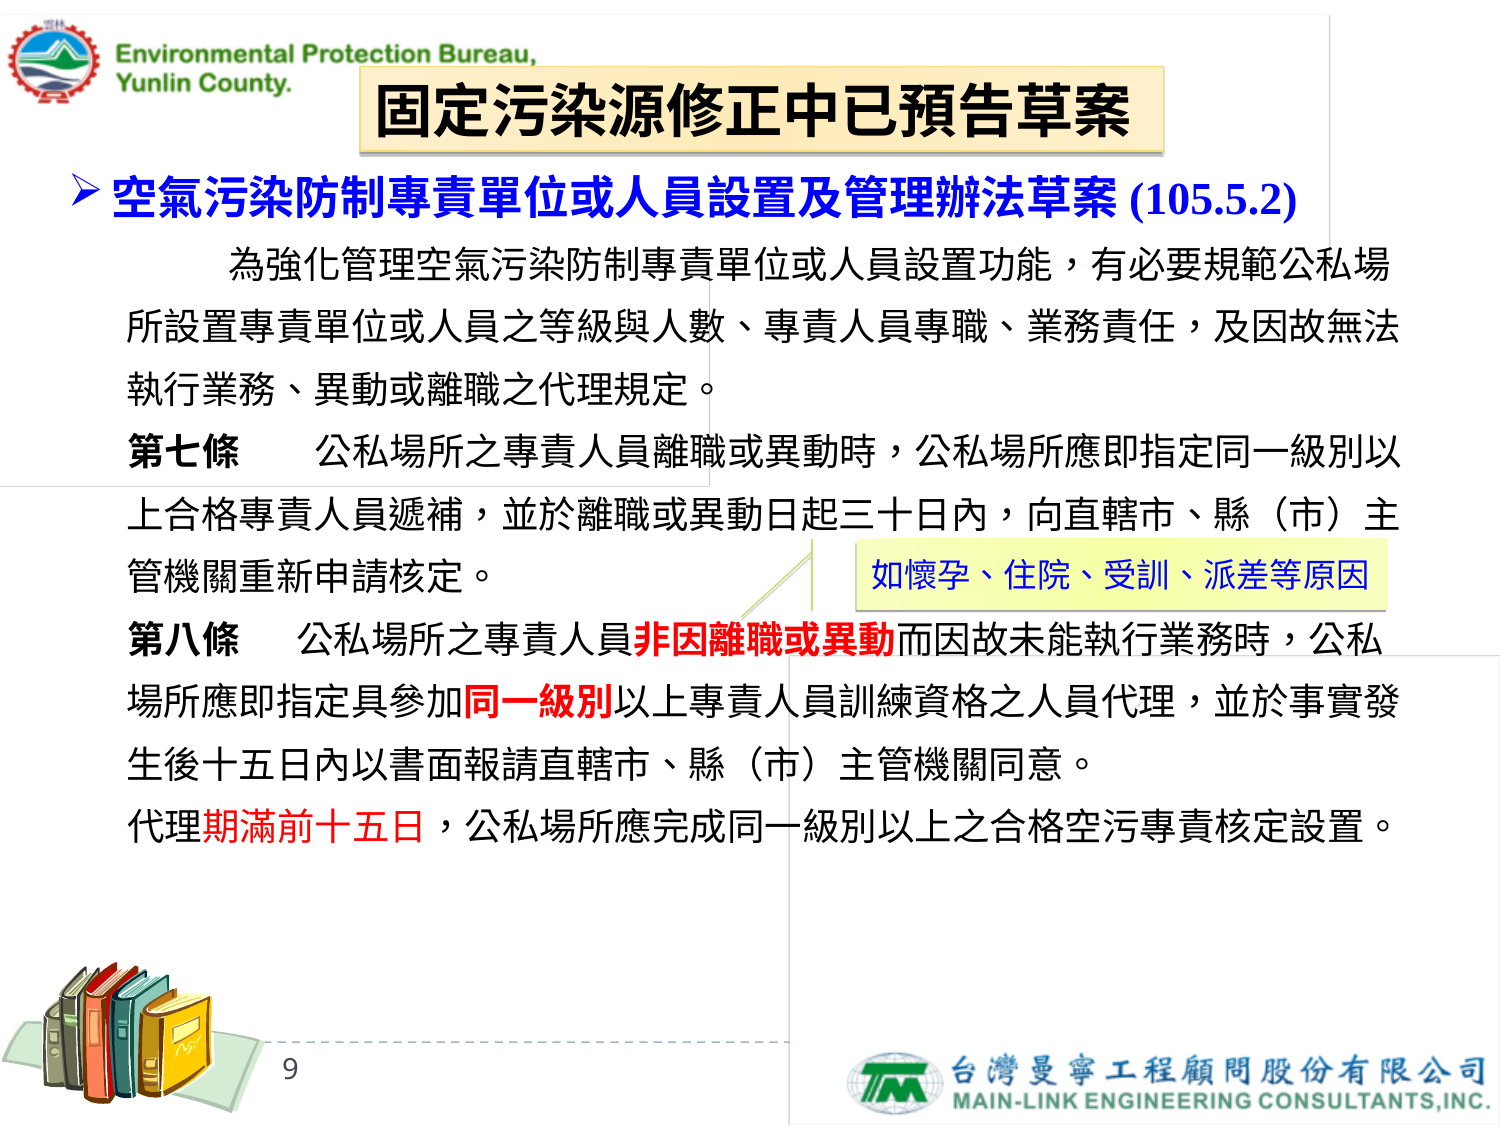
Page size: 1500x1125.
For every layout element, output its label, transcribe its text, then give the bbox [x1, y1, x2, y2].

text_box 固定污染源修正中已預告草案 [360, 66, 1164, 152]
text_box <編號> [267, 1043, 593, 1104]
text_box 如懷孕、住院、受訓、派差等原因 [856, 539, 1388, 610]
text_box 空氣污染防制專責單位或人員設置及管理辦法草案(105.5.2) 為強化管理空氣污染防制專責單位或人員設置功能，有必要規範公私場所設置專責單位或人員之等級與人數、專責人員專職、業務責任，及因故無法執行業務、異動或離職之代理規定。 第七條 公私場所之專責人員離職或異動時，公私場所應即指定同一級別以上合格專責人員遞補，並於離職或異動日起三十日內，向直轄市、縣（市）主管機關重新申請核定。 第八條 公私場所之專責人員非因離職或異動而因故未能執行業務時，公私場所應即指定具參加同一級別以上專責人員訓練資格之人員代理，並於事實發生後十五日內以書面報請直轄市、縣（市）主管機關同意。 代理期滿前十五日，公私場所應完成同一級別以上之合格空污專責核定設置。 [53, 160, 1436, 981]
picture [0, 0, 1500, 1125]
